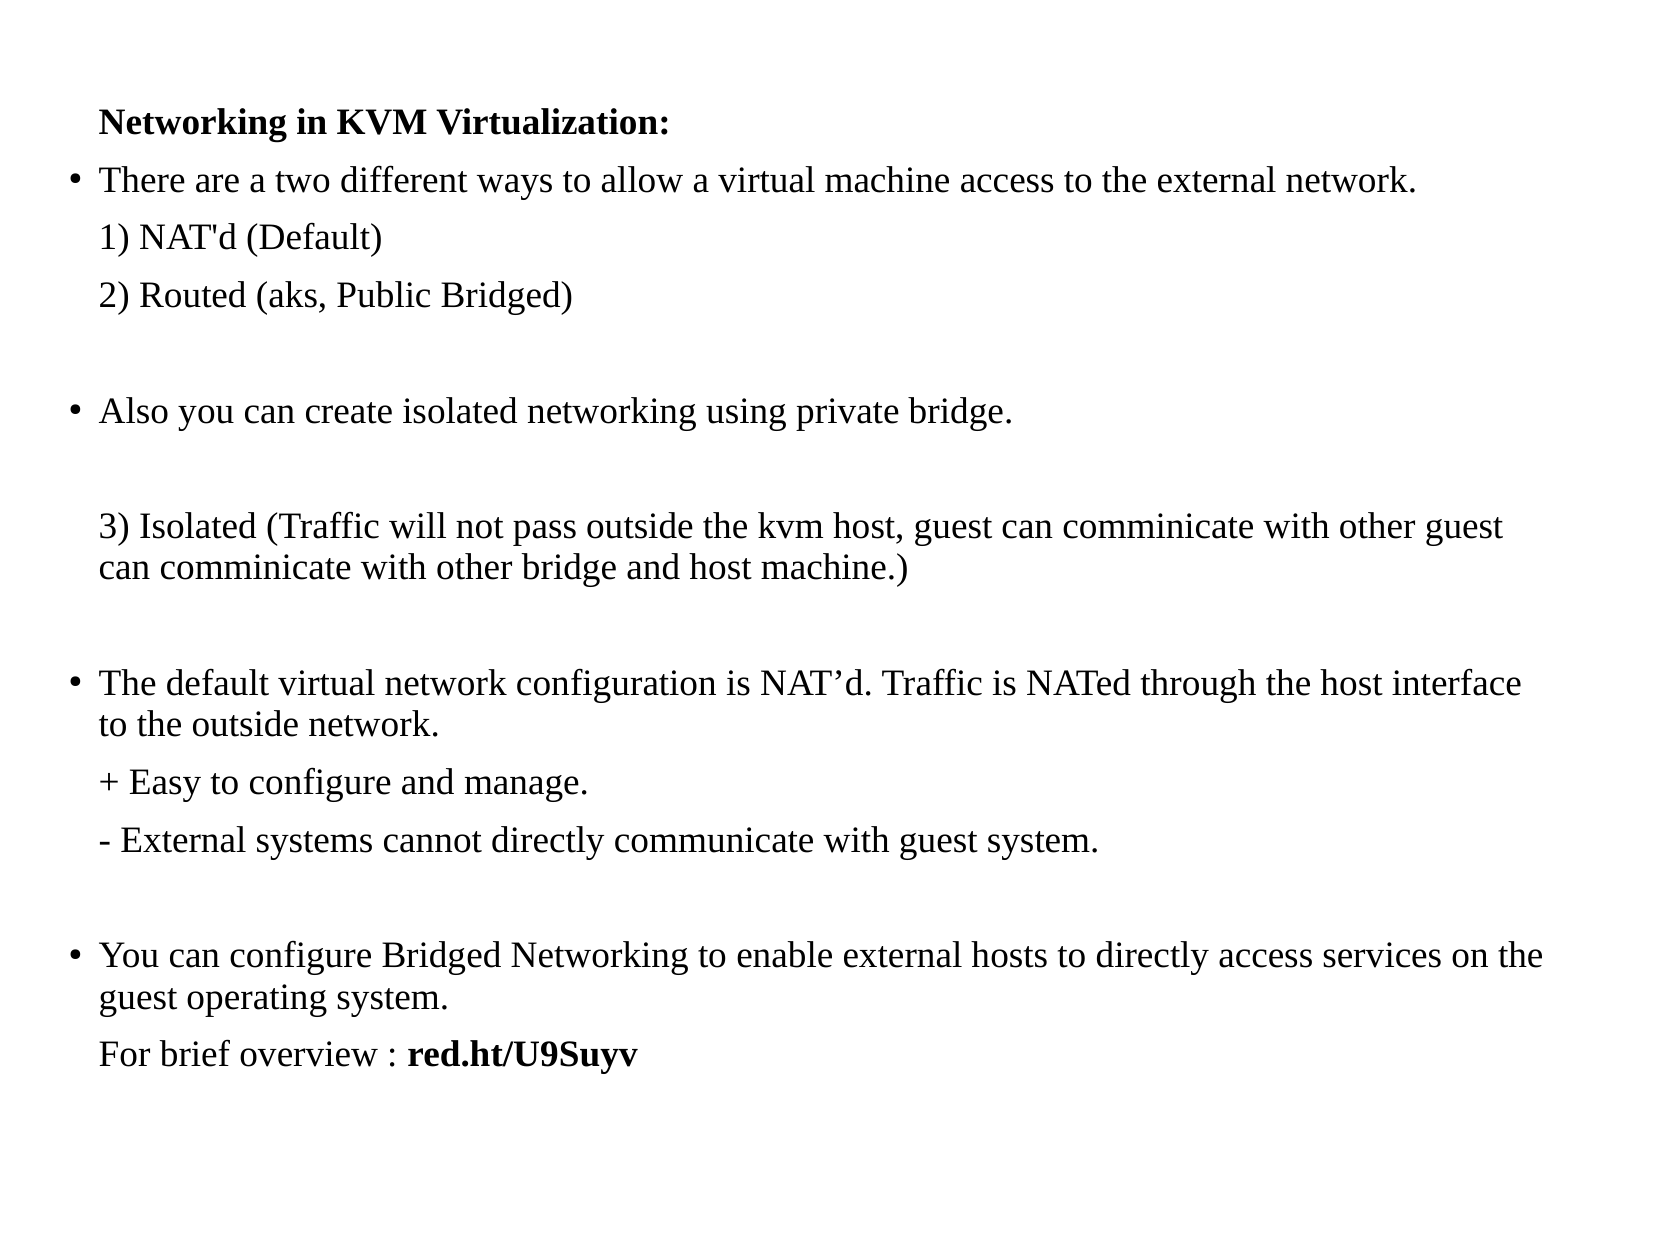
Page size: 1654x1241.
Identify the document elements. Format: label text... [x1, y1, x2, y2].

list Networking in KVM Virtualization: There are a two different ways to allow a virtual machine access to the external network. 1) NAT'd (Default) 2) Routed (aks, Public Bridged) Also you can create isolated networking using private bridge. 3) Isolated (Traffic will not pass outside the kvm host, guest can comminicate with other guest can comminicate with other bridge and host machine.) The default virtual network configuration is NAT’d. Traffic is NATed through the host interface to the outside network. + Easy to configure and manage. - External systems cannot directly communicate with guest system. You can configure Bridged Networking to enable external hosts to directly access services on the guest operating system. For brief overview : red.ht/U9Suyv [59, 59, 1548, 1093]
